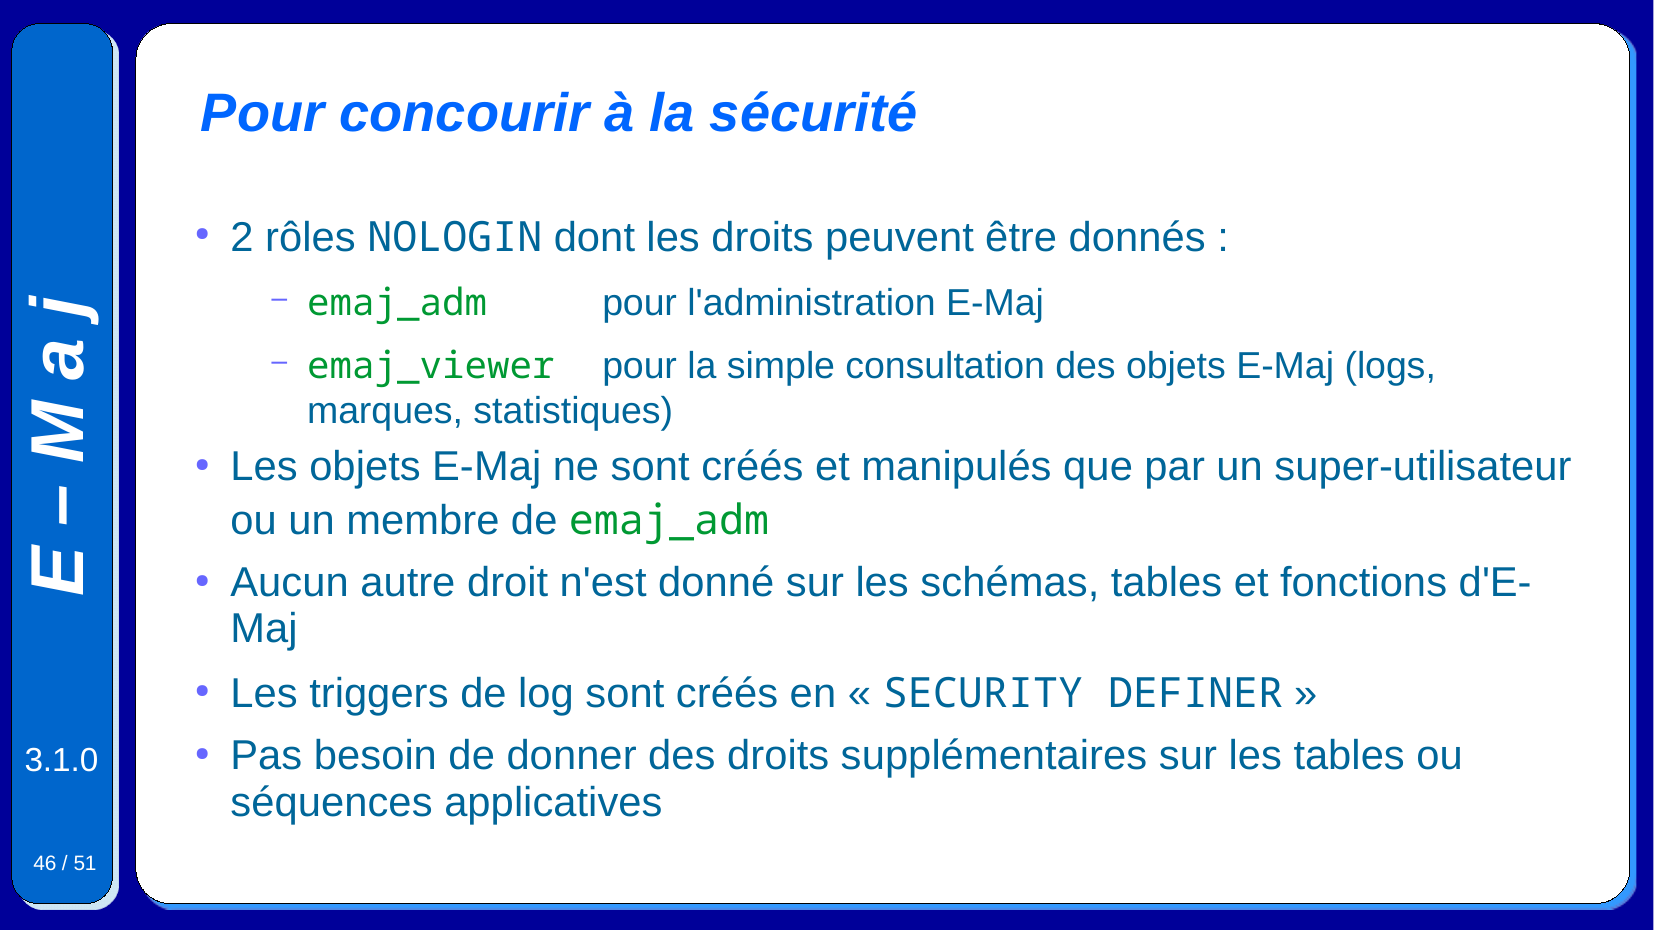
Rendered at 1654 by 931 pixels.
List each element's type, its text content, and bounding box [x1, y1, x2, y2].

title Pour concourir à la sécurité [200, 34, 1575, 191]
list 2 rôles NOLOGIN dont les droits peuvent être donnés : emaj_adm pour l'administration E-Maj emaj_viewer pour la simple consultation des objets E-Maj (logs, marques, statistiques) Les objets E-Maj ne sont créés et manipulés que par un super-utilisateur ou un membre de emaj_adm Aucun autre droit n'est donné sur les schémas, tables et fonctions d'E-Maj Les triggers de log sont créés en « SECURITY DEFINER » Pas besoin de donner des droits supplémentaires sur les tables ou séquences applicatives [177, 206, 1587, 827]
